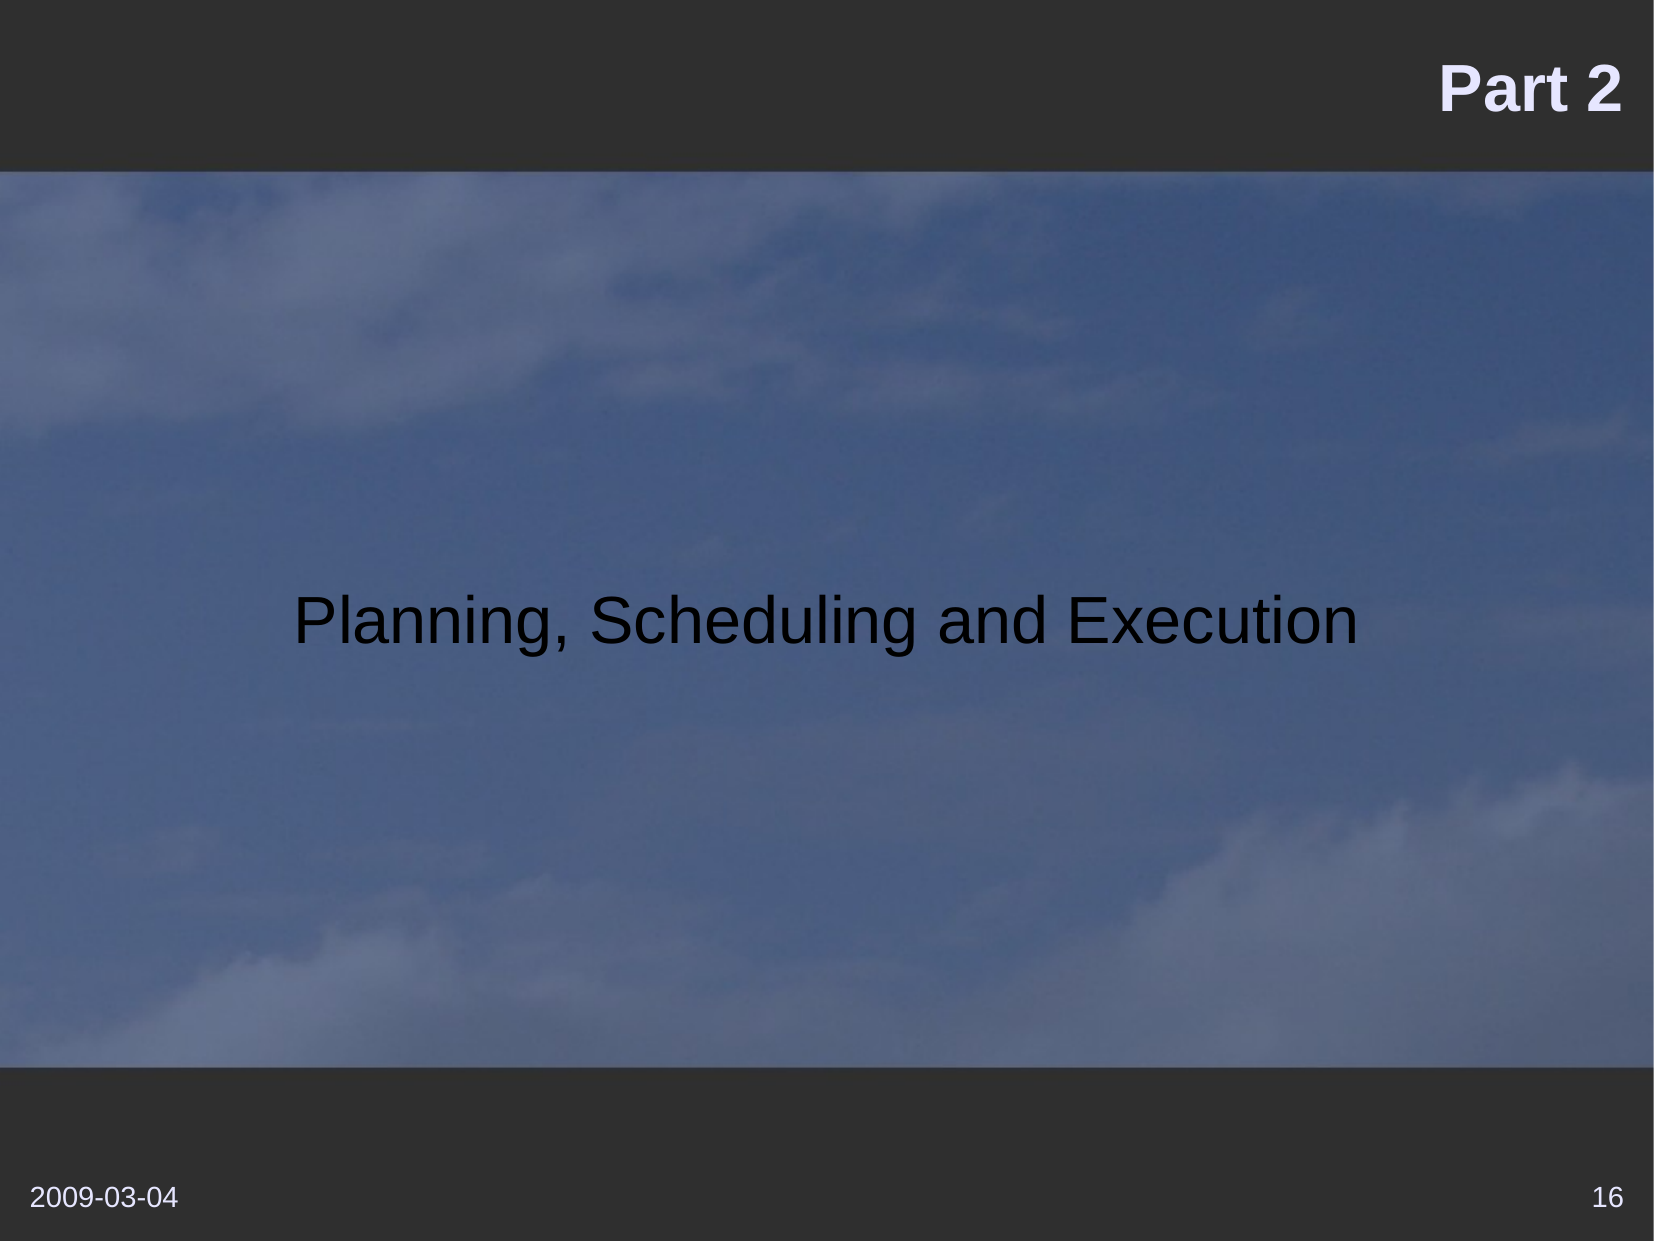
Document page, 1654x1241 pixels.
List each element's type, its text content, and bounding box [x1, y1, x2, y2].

picture [0, 0, 1654, 1241]
title Part 2 [29, 29, 1625, 148]
subtitle Planning, Scheduling and Execution [29, 214, 1625, 1027]
